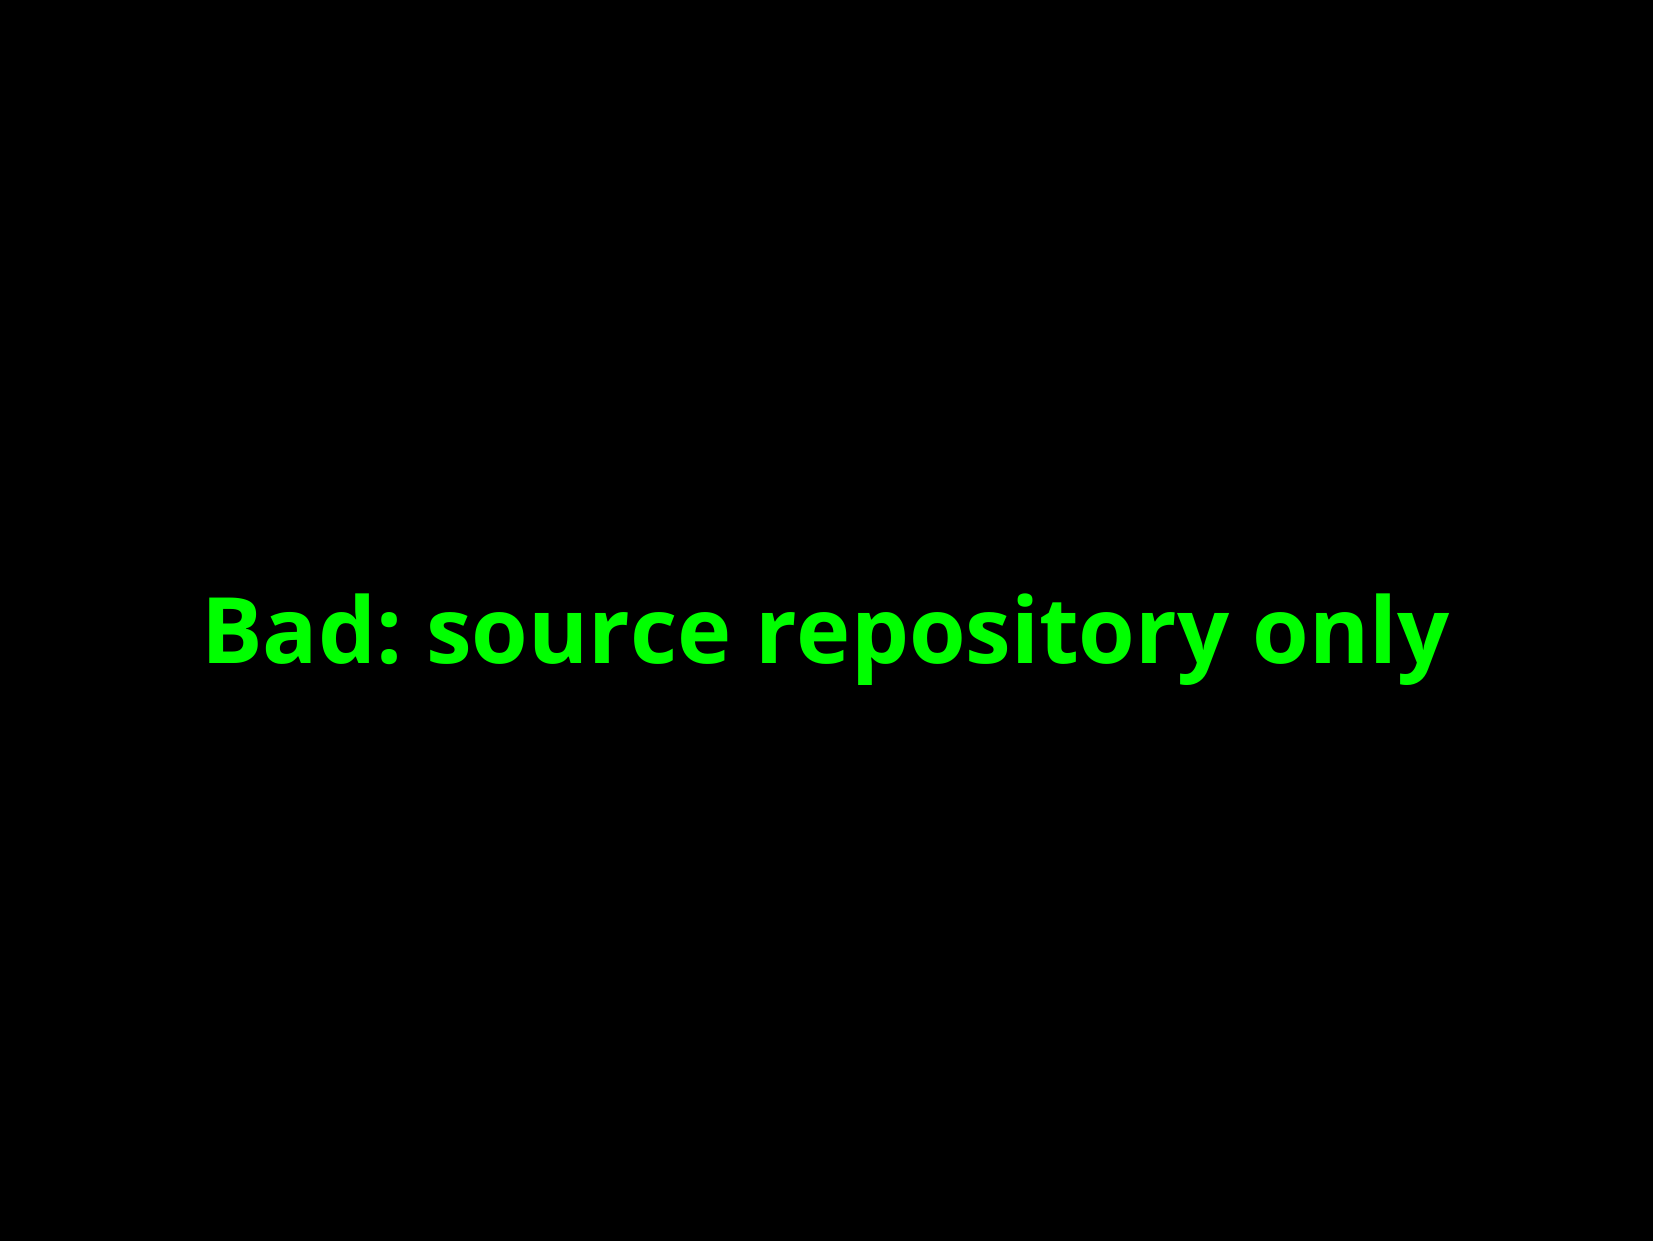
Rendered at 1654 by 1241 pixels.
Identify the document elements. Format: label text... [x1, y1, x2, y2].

title Bad: source repository only [82, 56, 1571, 1201]
